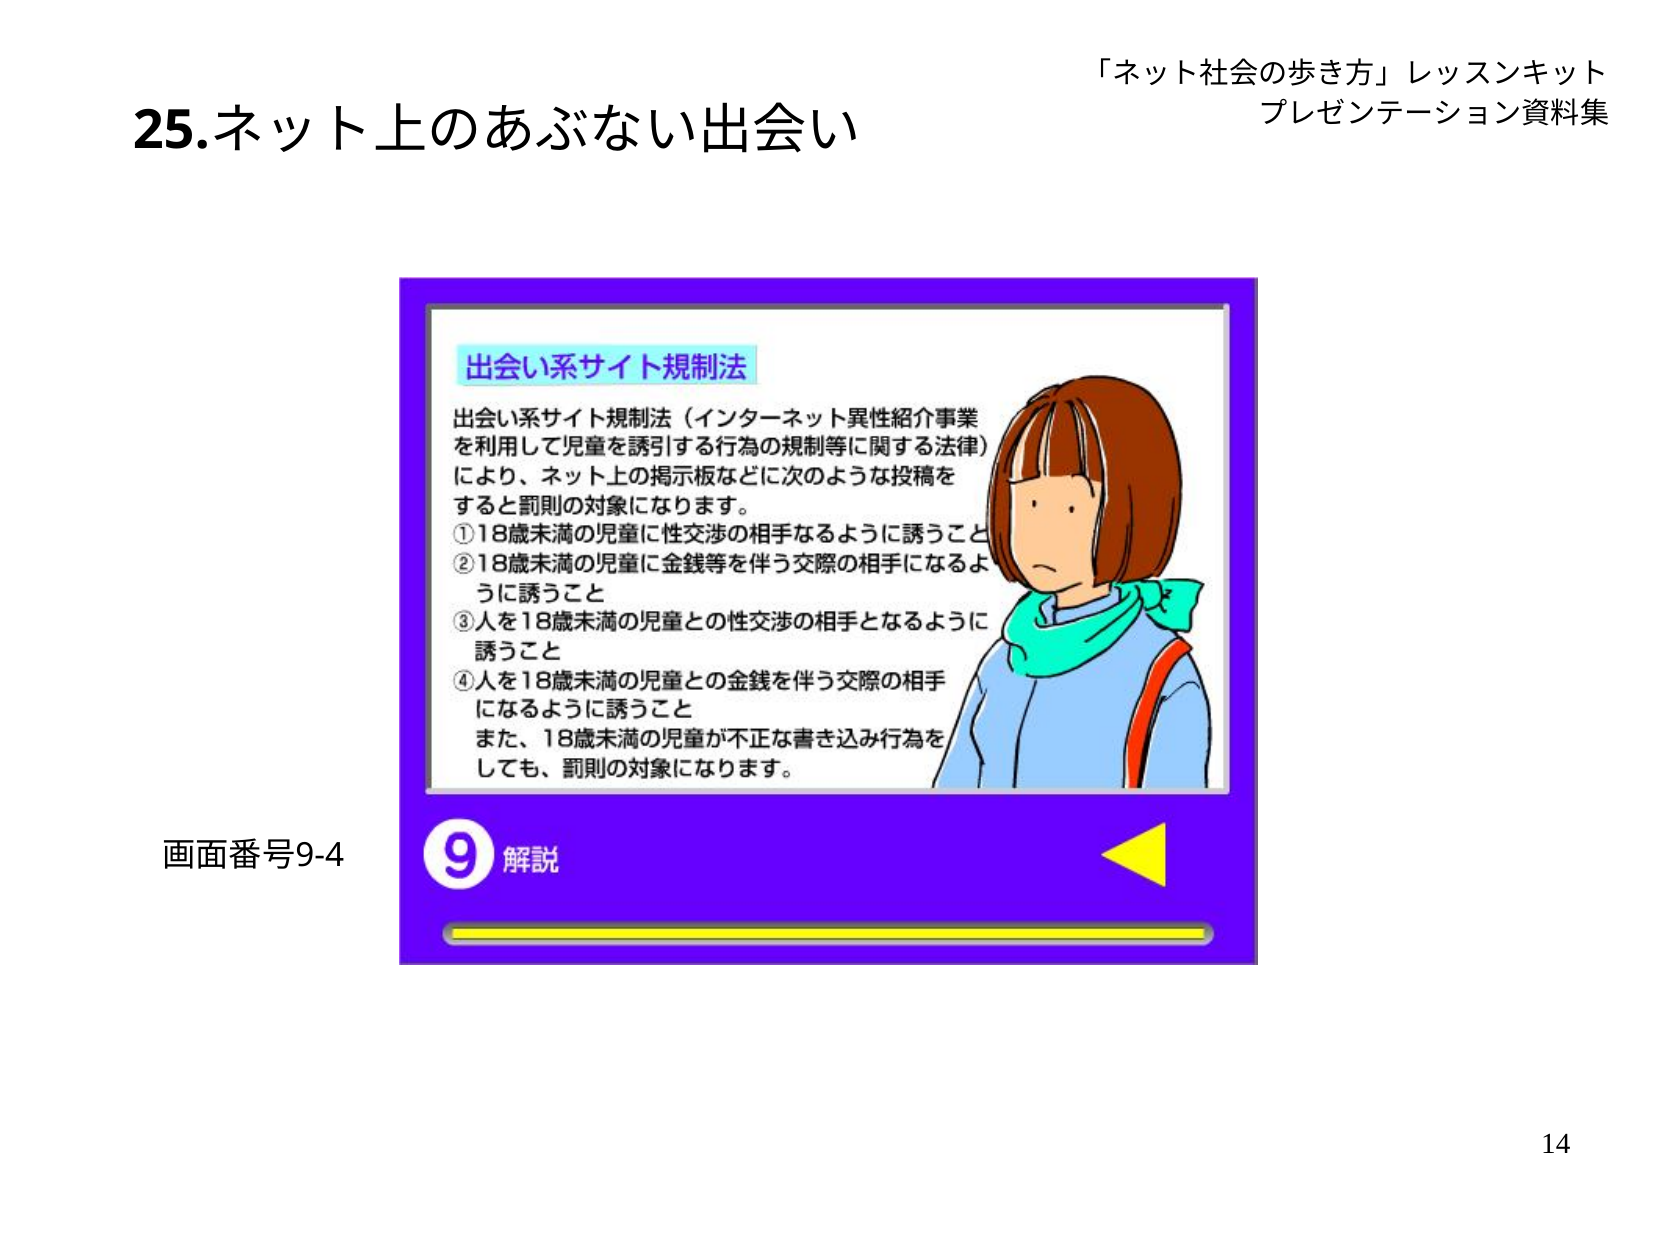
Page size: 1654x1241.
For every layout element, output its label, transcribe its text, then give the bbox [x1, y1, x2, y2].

text_box 「ネット社会の歩き方」レッスンキット プレゼンテーション資料集 [1062, 44, 1625, 139]
text_box 25.ネット上のあぶない出会い [118, 88, 1241, 169]
text_box 画面番号9-4 [147, 826, 384, 882]
picture [399, 277, 1258, 965]
